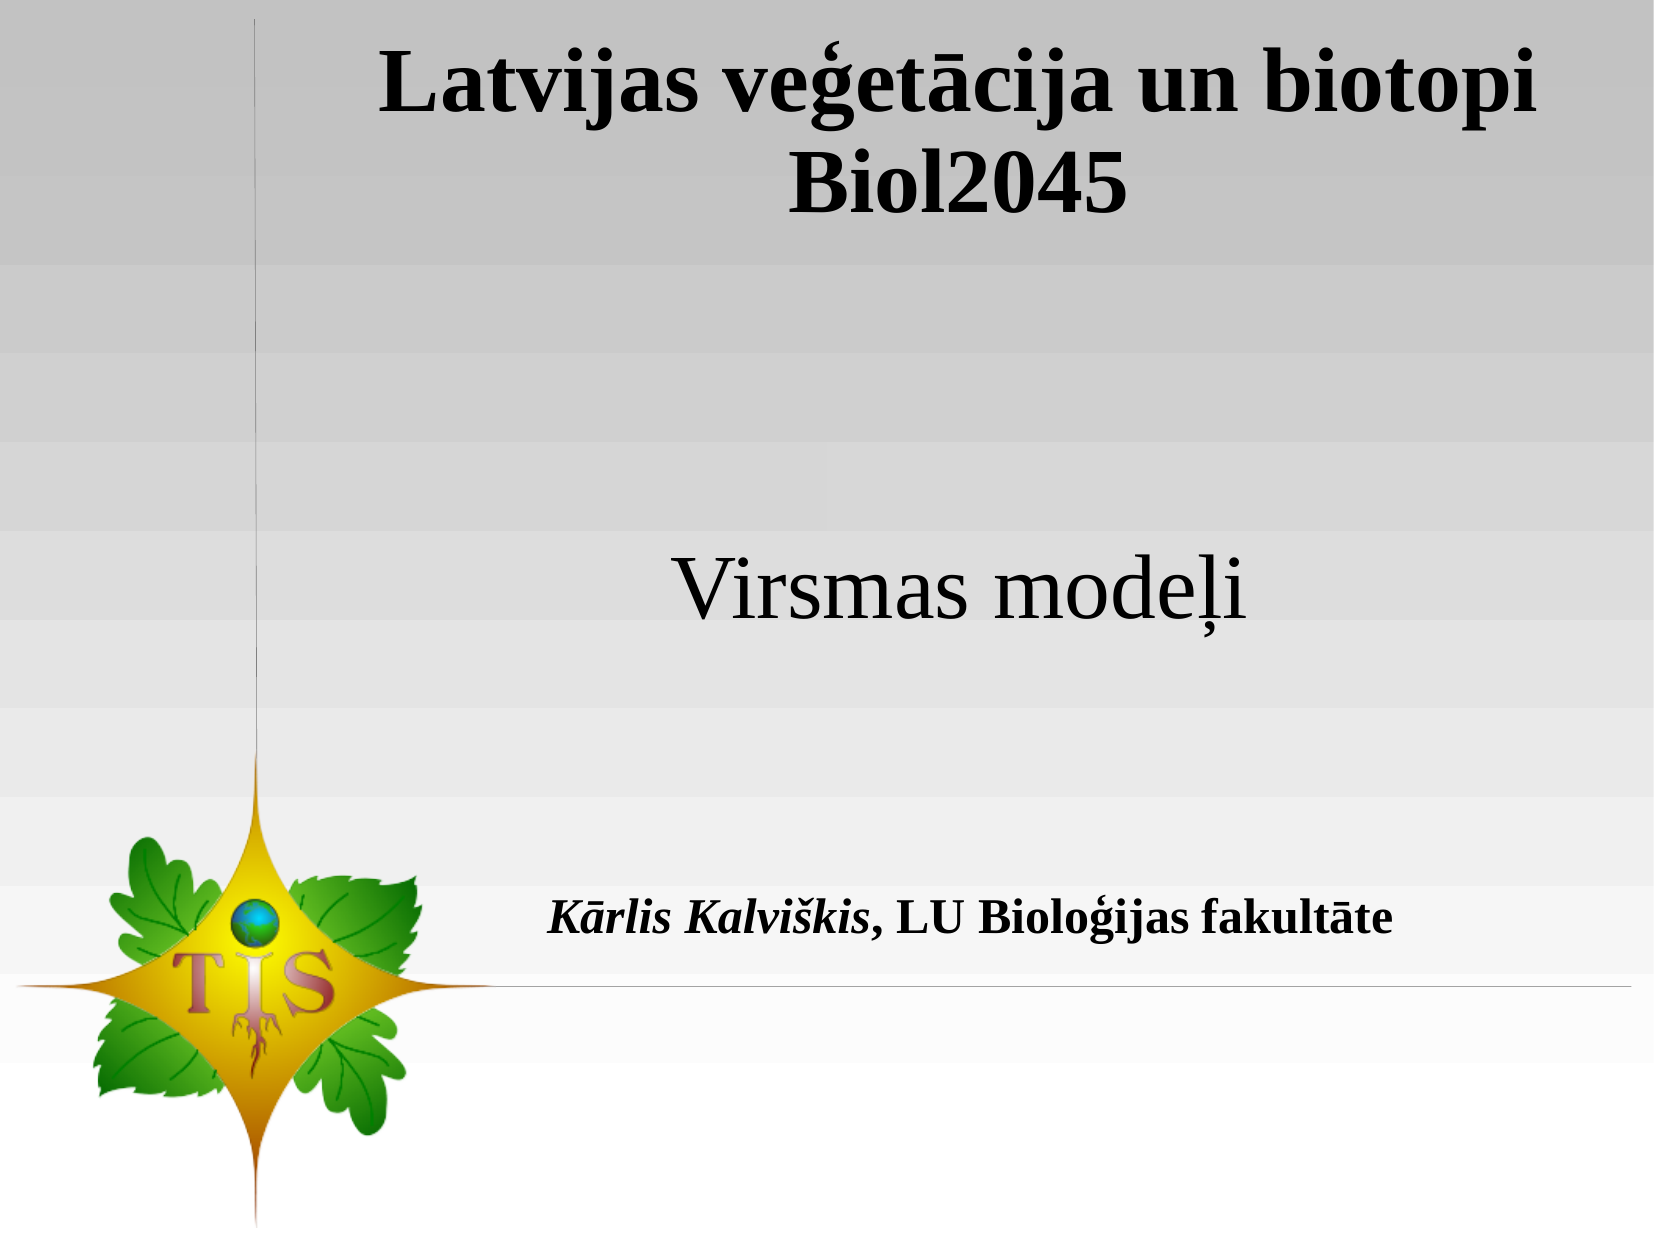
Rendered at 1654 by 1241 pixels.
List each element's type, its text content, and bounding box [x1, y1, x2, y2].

title Virsmas modeļi [295, 314, 1625, 861]
picture [0, 0, 1654, 1241]
